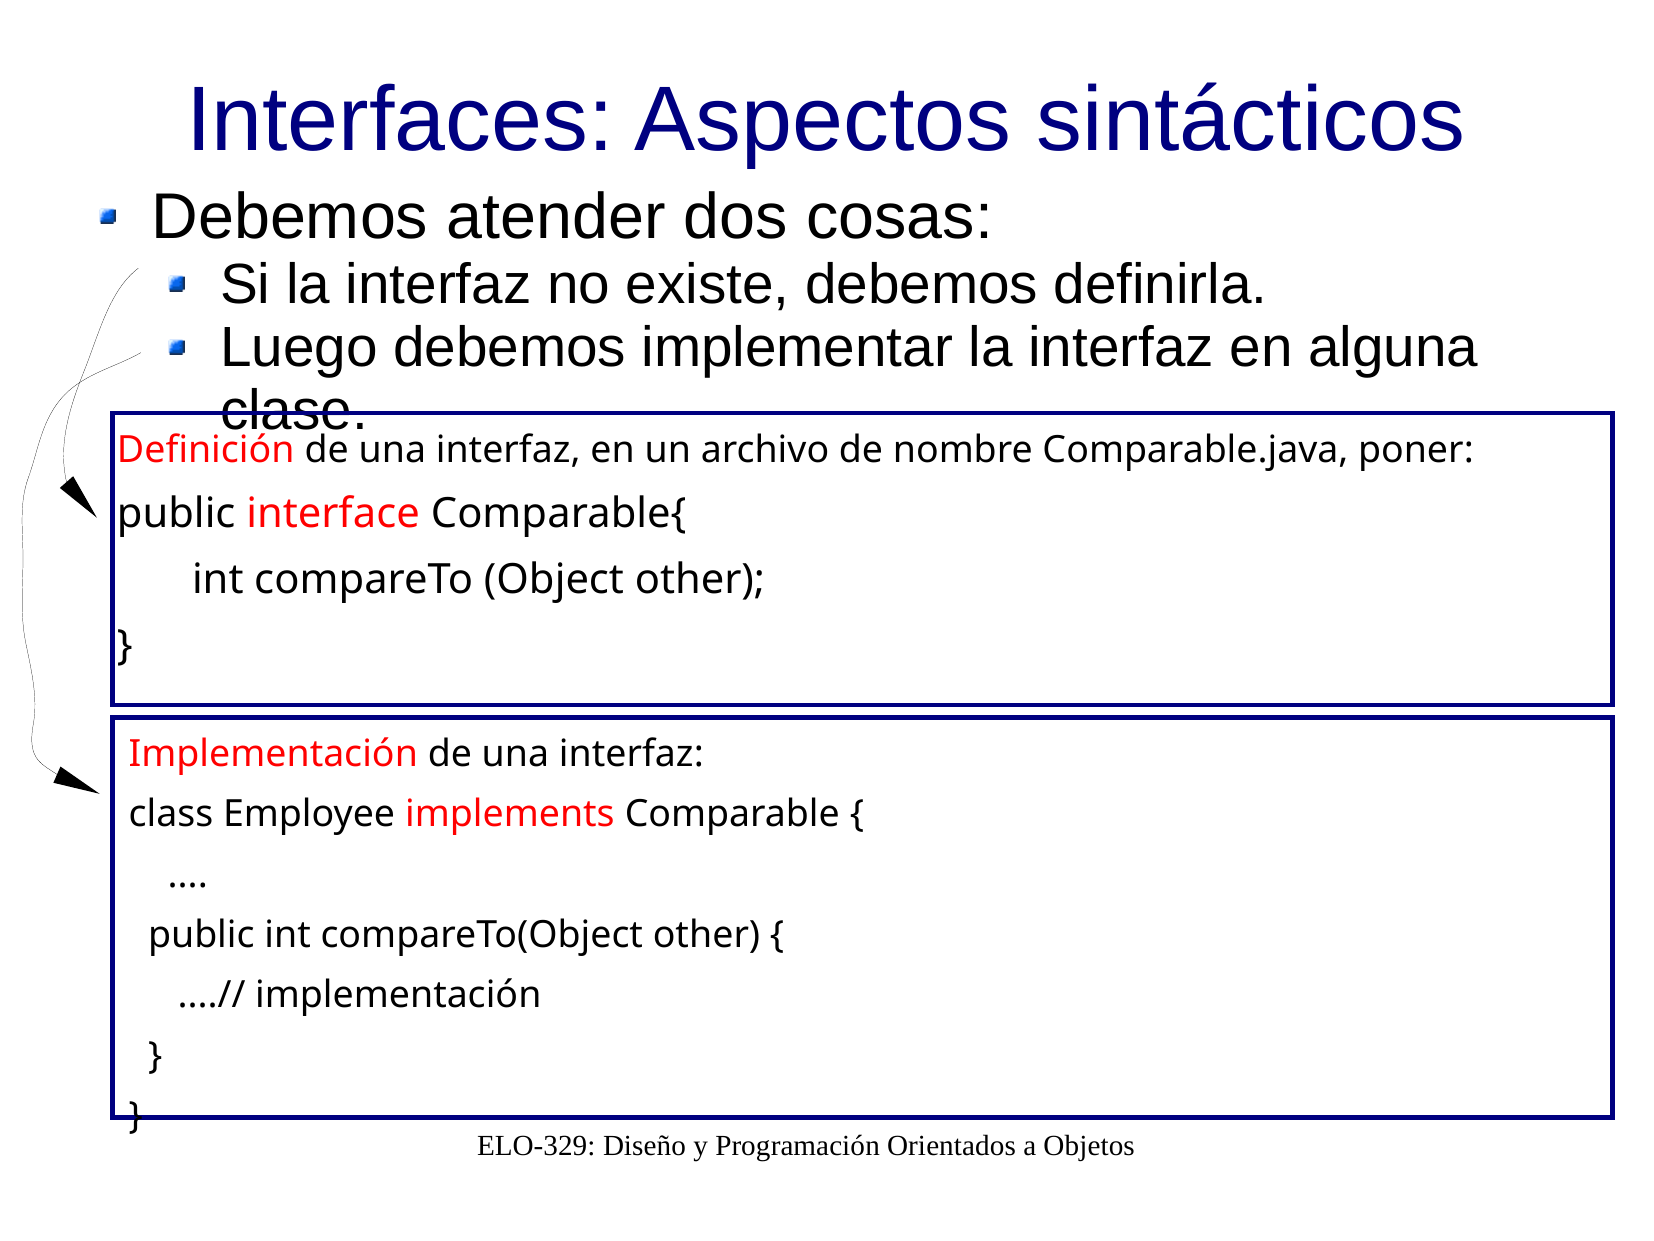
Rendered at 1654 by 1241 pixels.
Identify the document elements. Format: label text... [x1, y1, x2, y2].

title Interfaces: Aspectos sintácticos [82, 49, 1571, 179]
list Debemos atender dos cosas: Si la interfaz no existe, debemos definirla. Luego debemos implementar la interfaz en alguna clase. [82, 179, 1613, 443]
text_box Definición de una interfaz, en un archivo de nombre Comparable.java, poner: public interface Comparable{ int compareTo (Object other); } [112, 412, 1613, 705]
text_box Implementación de una interfaz: class Employee implements Comparable { .... public int compareTo(Object other) { ....// implementación } } [112, 717, 1613, 1118]
